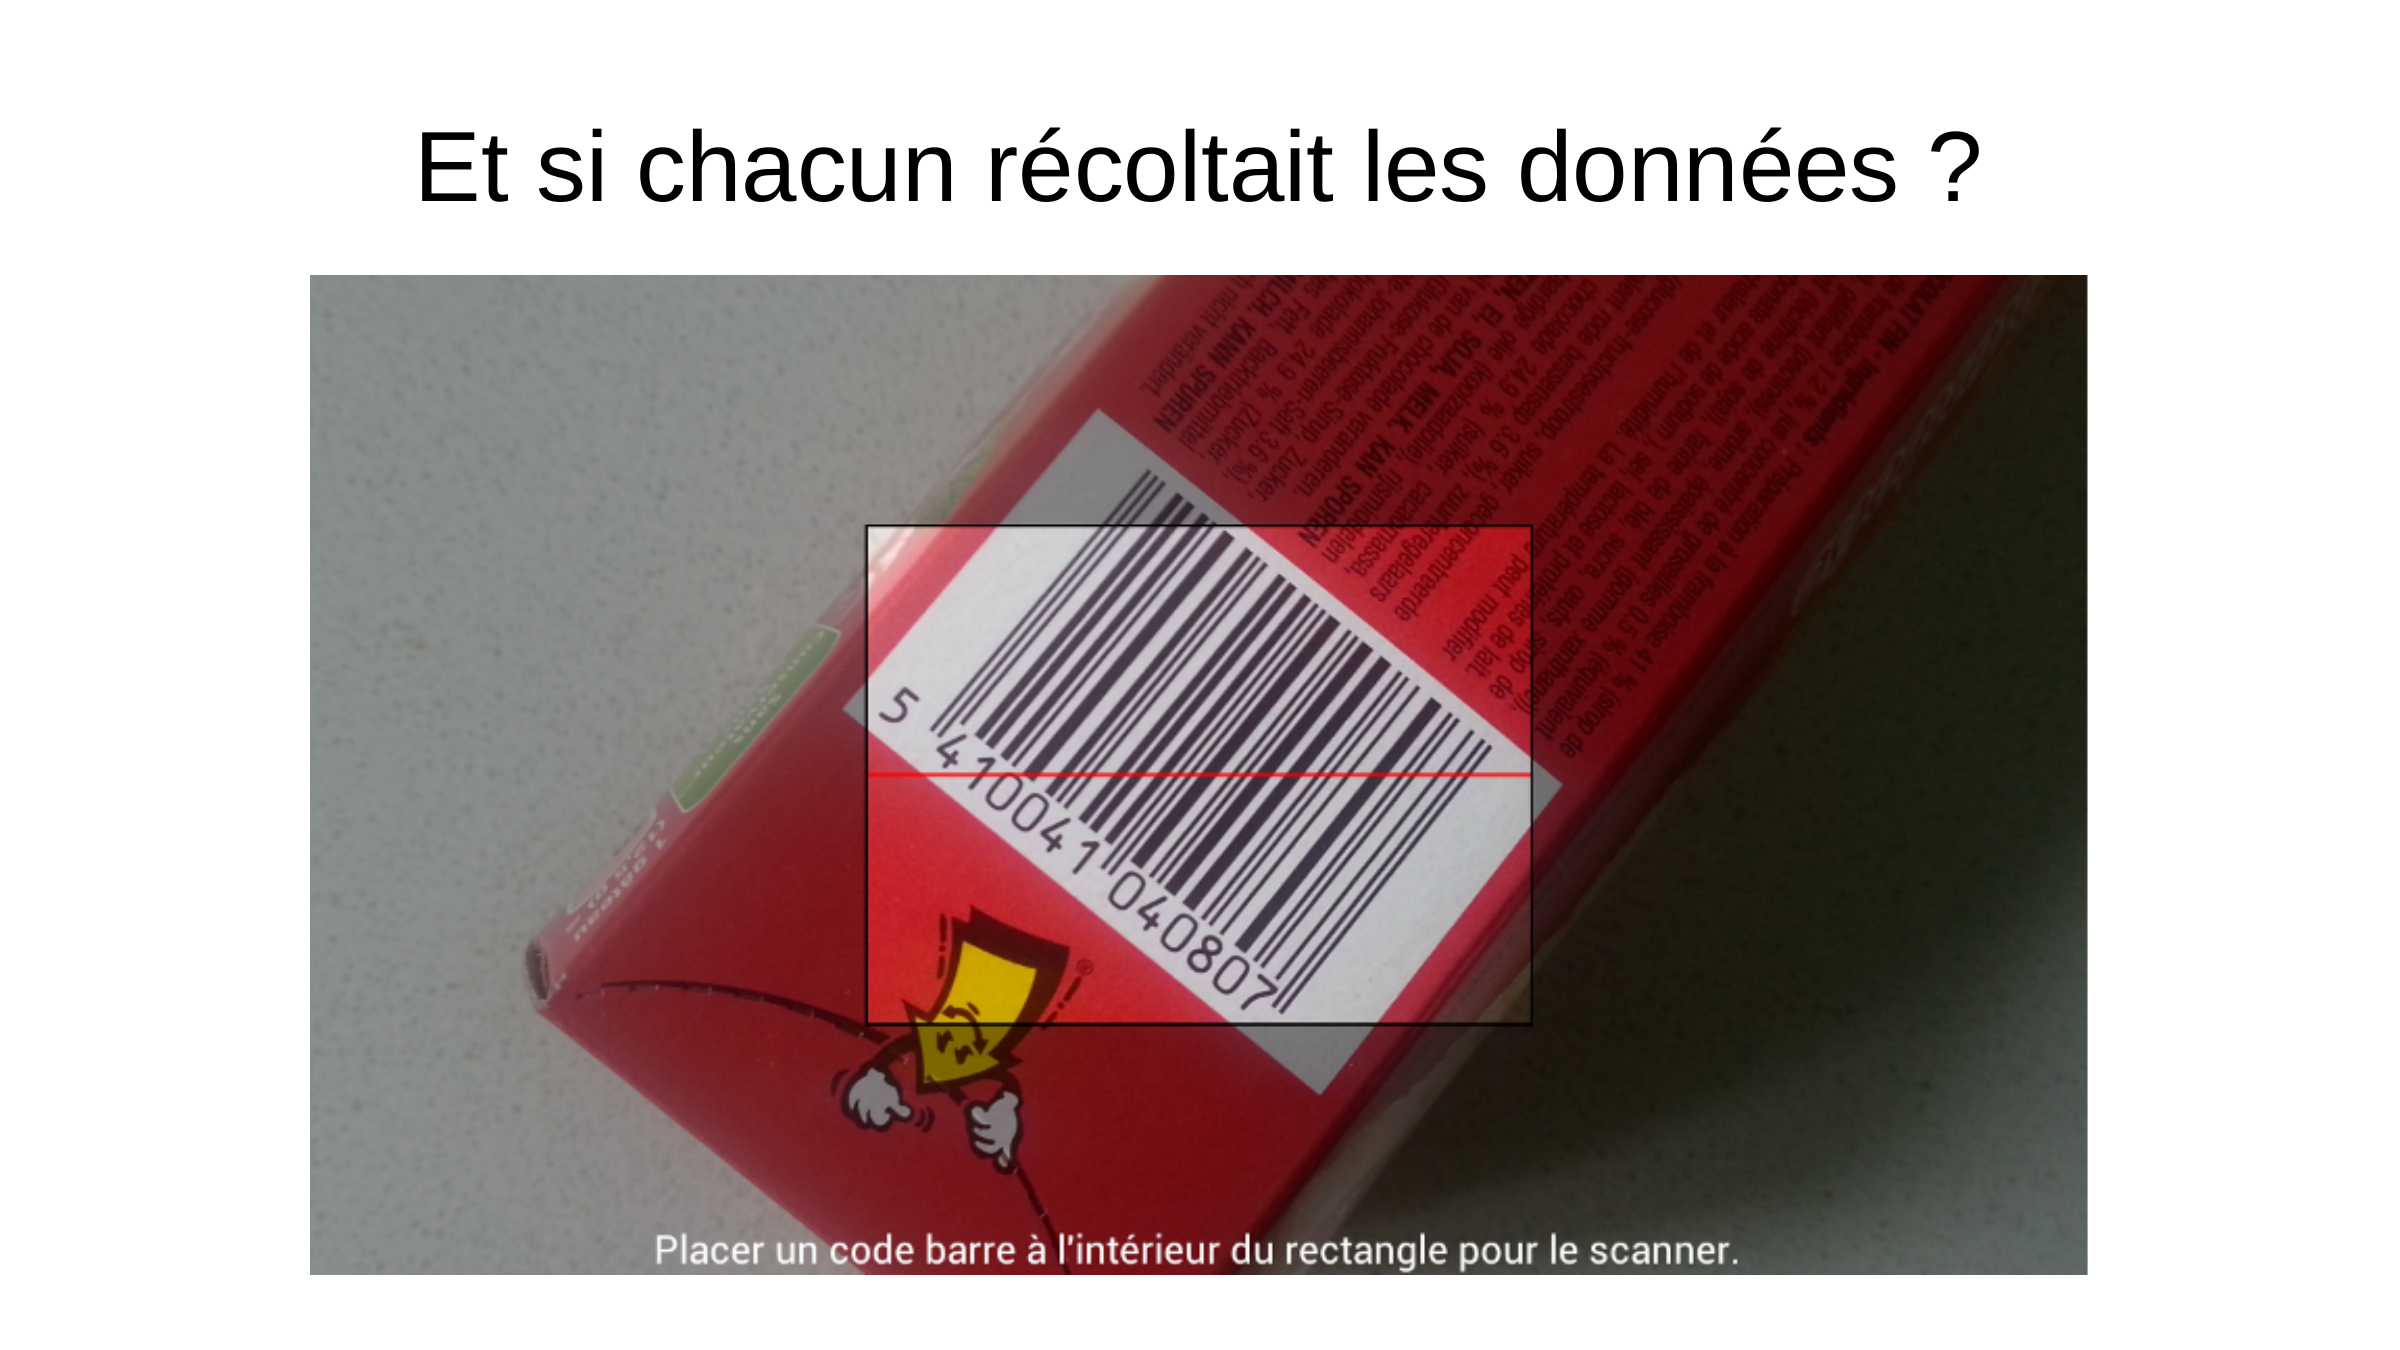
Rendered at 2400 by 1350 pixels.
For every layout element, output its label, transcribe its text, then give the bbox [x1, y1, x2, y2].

title Et si chacun récoltait les données ? [120, 53, 2280, 280]
picture [310, 275, 2090, 1276]
